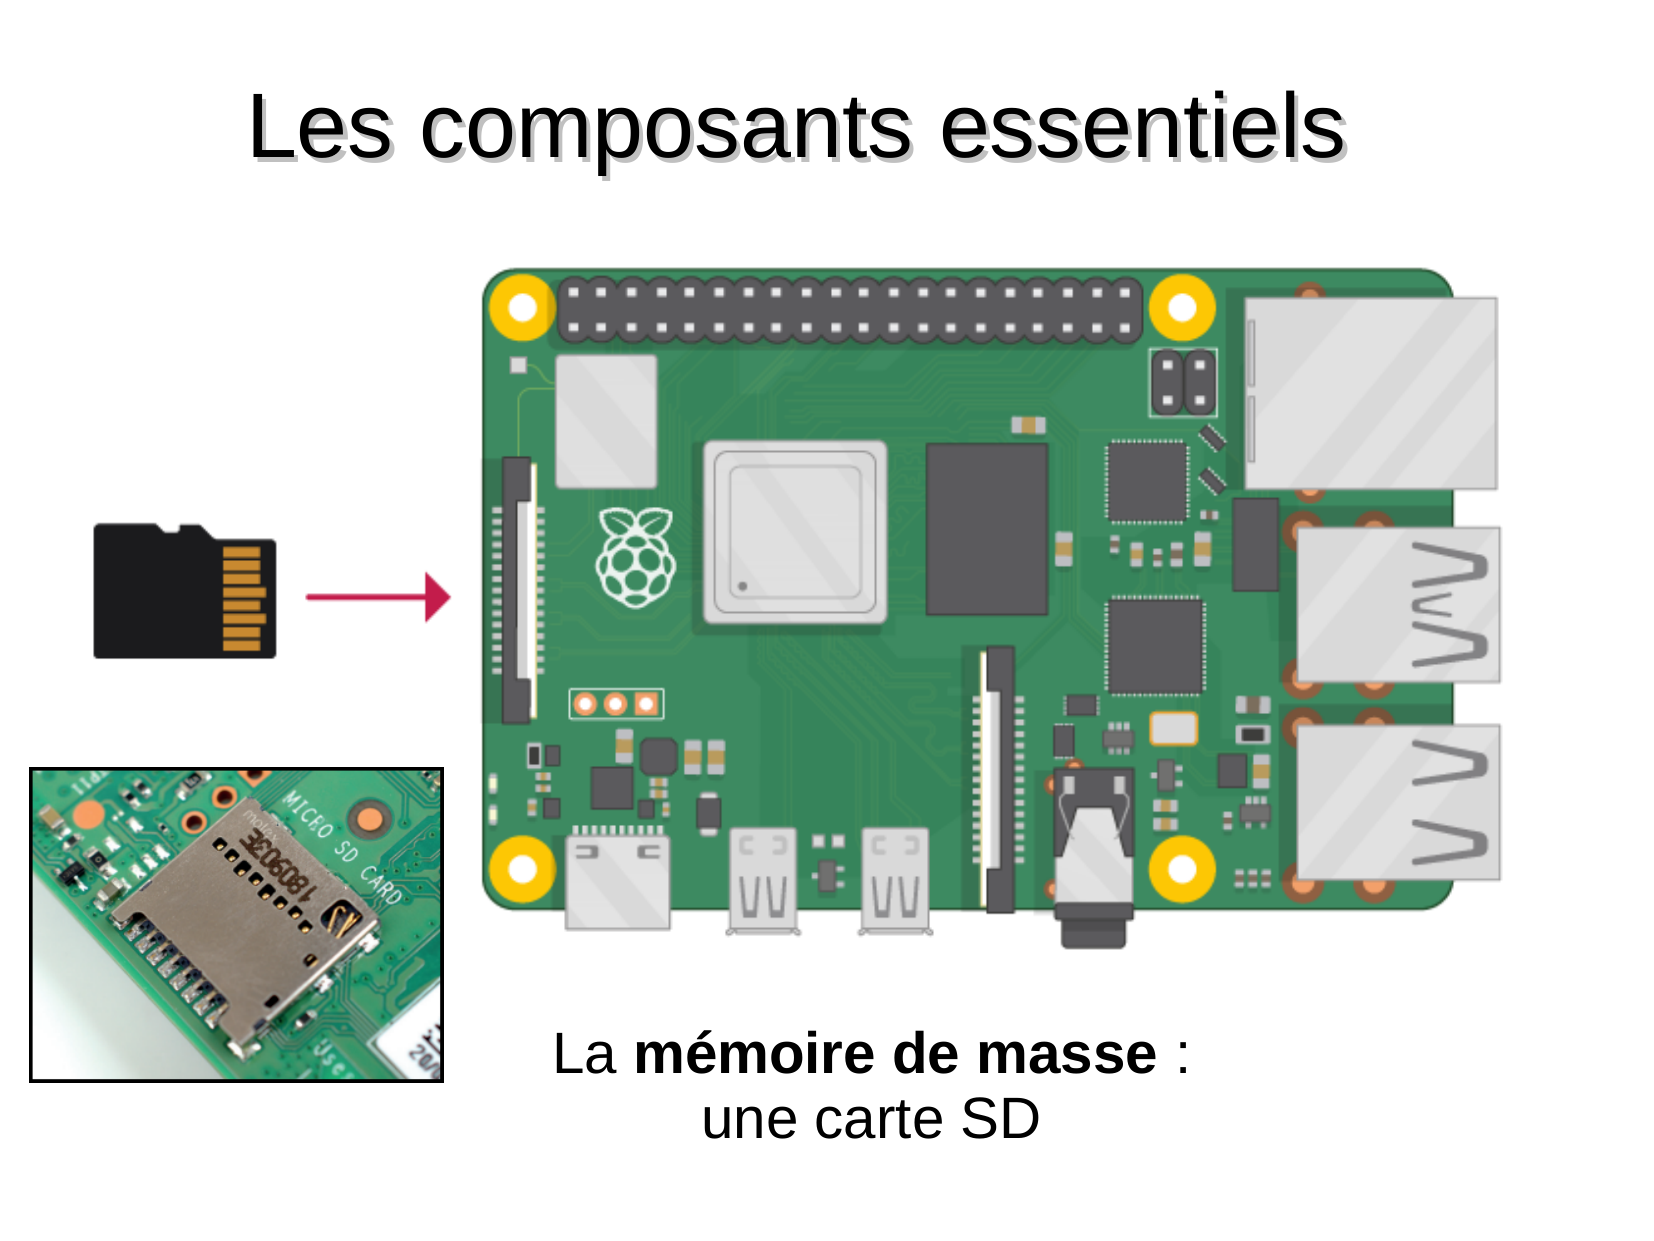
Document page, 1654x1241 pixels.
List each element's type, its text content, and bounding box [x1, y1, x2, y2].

title Les composants essentiels [177, 0, 1418, 236]
picture [0, 236, 1595, 1083]
text_box La mémoire de masse : une carte SD [501, 1013, 1241, 1224]
